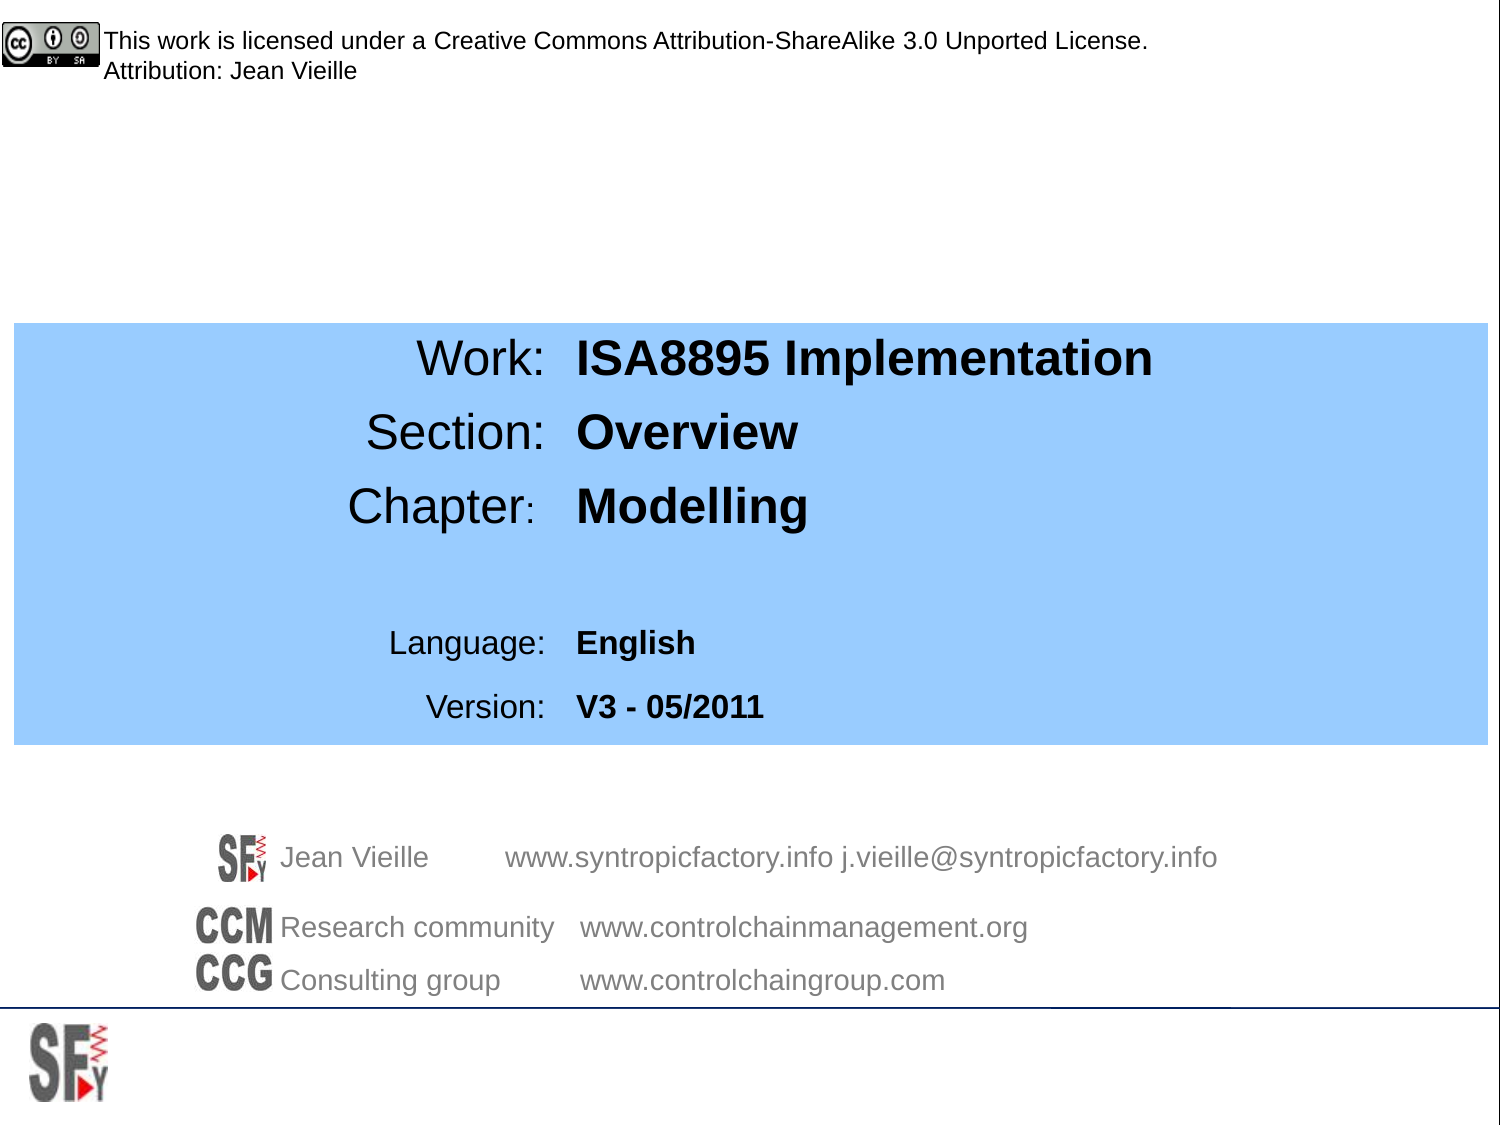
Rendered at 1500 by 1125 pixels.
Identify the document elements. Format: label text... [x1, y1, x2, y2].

table_cell Modelling [561, 470, 1488, 544]
table_header Work: [14, 323, 561, 397]
picture [194, 905, 273, 944]
picture [194, 952, 273, 992]
picture [2, 22, 100, 67]
table_cell V3 - 05/2011 [561, 681, 1488, 745]
table_cell [561, 544, 1488, 617]
table_cell [14, 544, 561, 617]
picture [29, 1023, 108, 1102]
table_cell Language: [14, 617, 561, 681]
table_cell Overview [561, 397, 1488, 470]
table_cell English [561, 617, 1488, 681]
table_header ISA8895 Implementation [561, 323, 1488, 397]
table_cell Chapter: [14, 470, 561, 544]
table_cell Section: [14, 397, 561, 470]
picture [218, 834, 266, 882]
table_cell Version: [14, 681, 561, 745]
